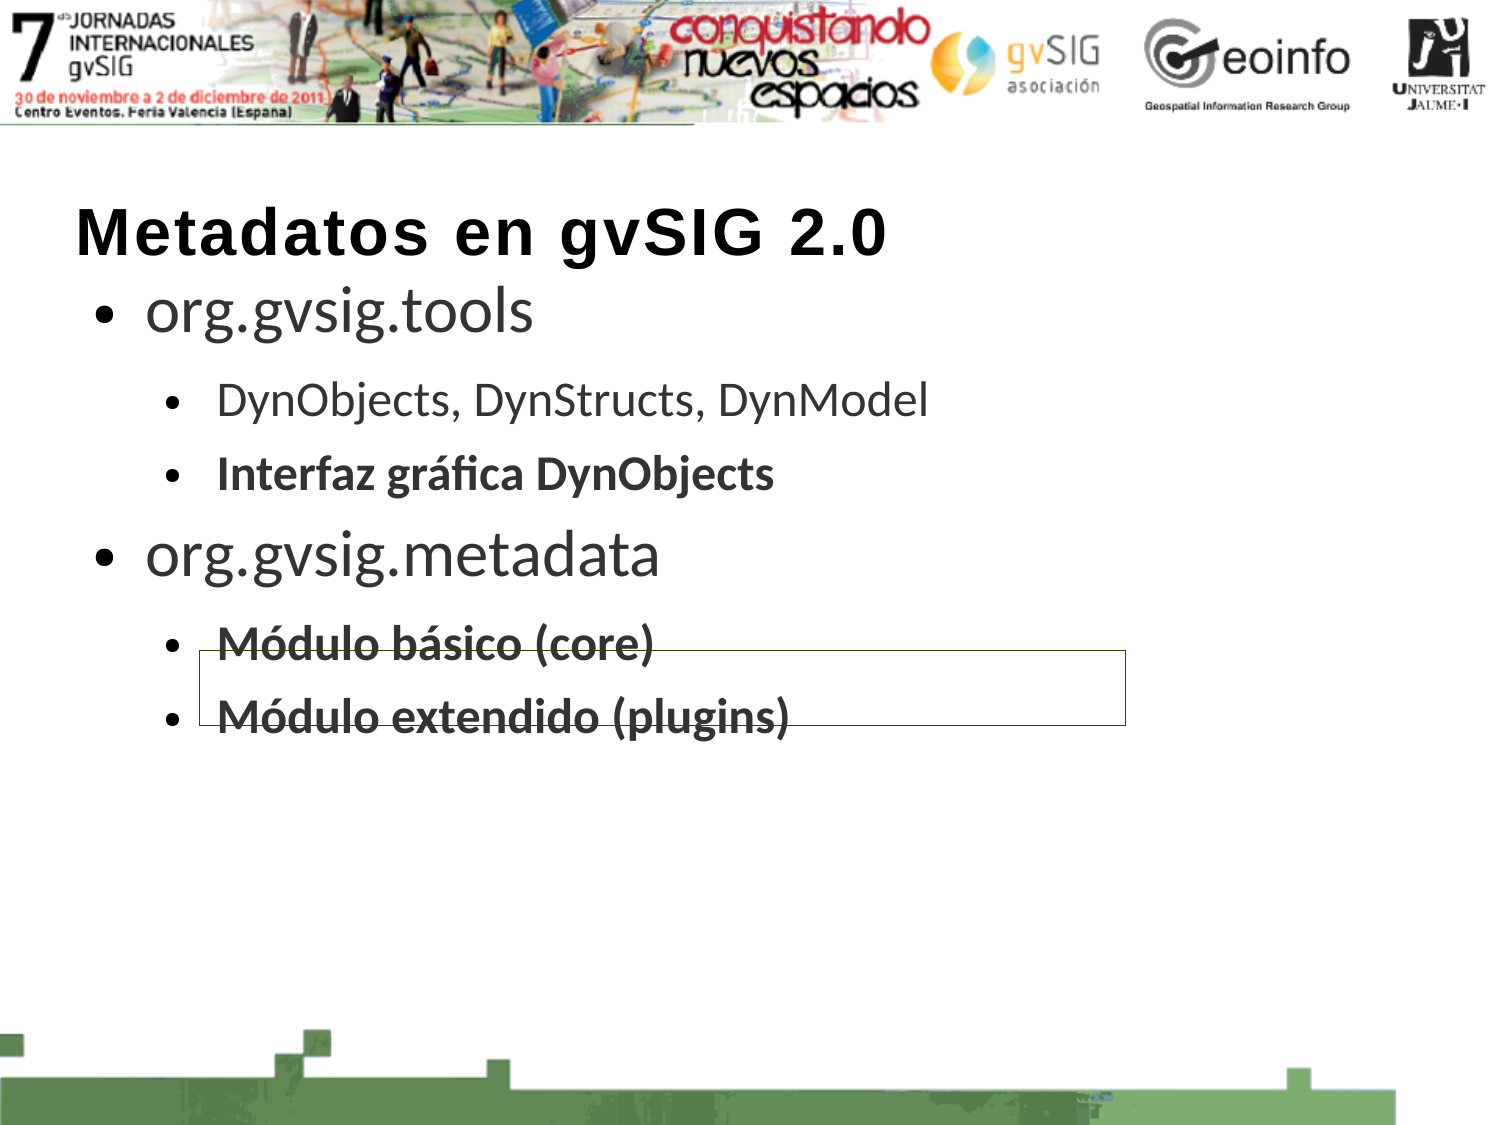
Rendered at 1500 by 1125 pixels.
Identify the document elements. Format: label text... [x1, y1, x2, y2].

picture [0, 0, 1500, 1125]
text_box Metadatos en gvSIG 2.0 [60, 187, 1313, 278]
list org.gvsig.tools DynObjects, DynStructs, DynModel Interfaz gráfica DynObjects org.gvsig.metadata Módulo básico (core) Módulo extendido (plugins) [75, 282, 1351, 857]
